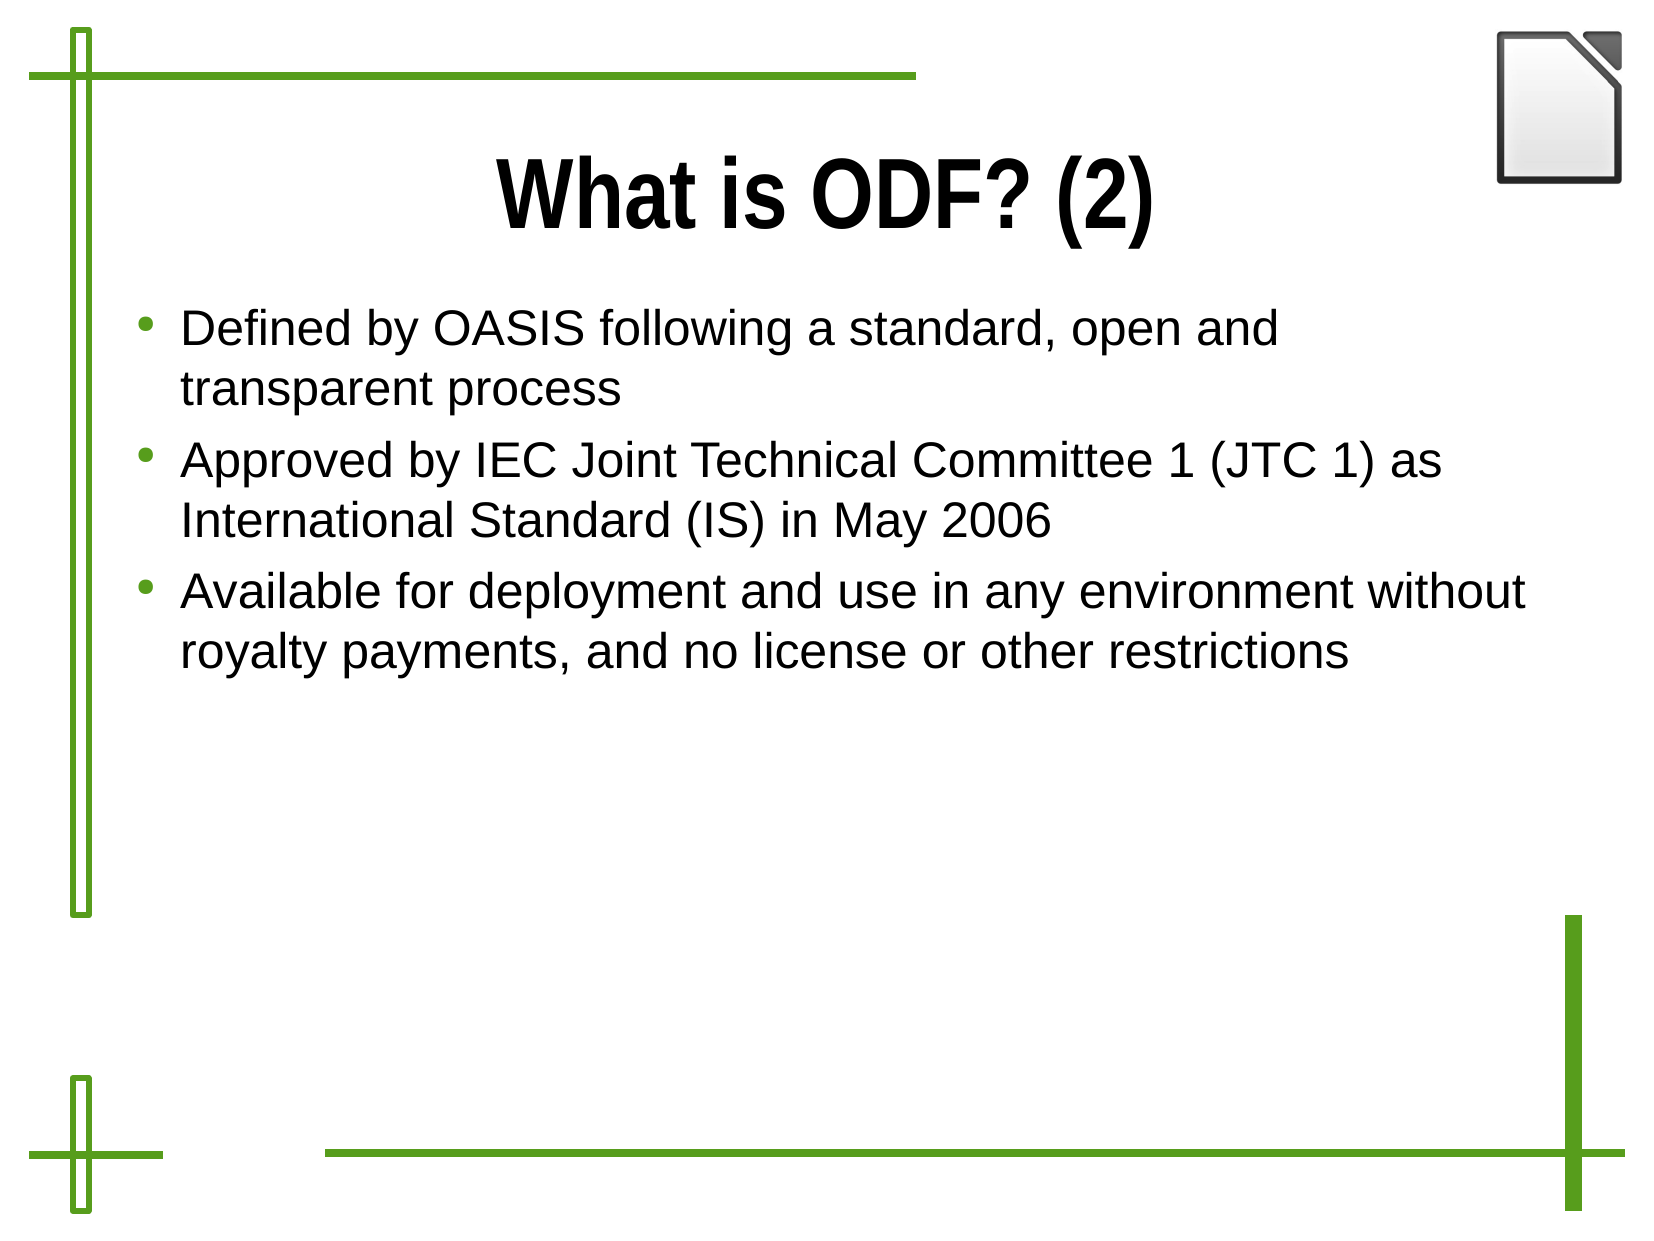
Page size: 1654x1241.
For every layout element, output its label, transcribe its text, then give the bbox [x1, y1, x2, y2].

picture [1494, 29, 1624, 186]
title What is ODF? (2) [118, 118, 1536, 260]
list Defined by OASIS following a standard, open and transparent process Approved by IEC Joint Technical Committee 1 (JTC 1) as International Standard (IS) in May 2006 Available for deployment and use in any environment without royalty payments, and no license or other restrictions [118, 295, 1536, 1123]
